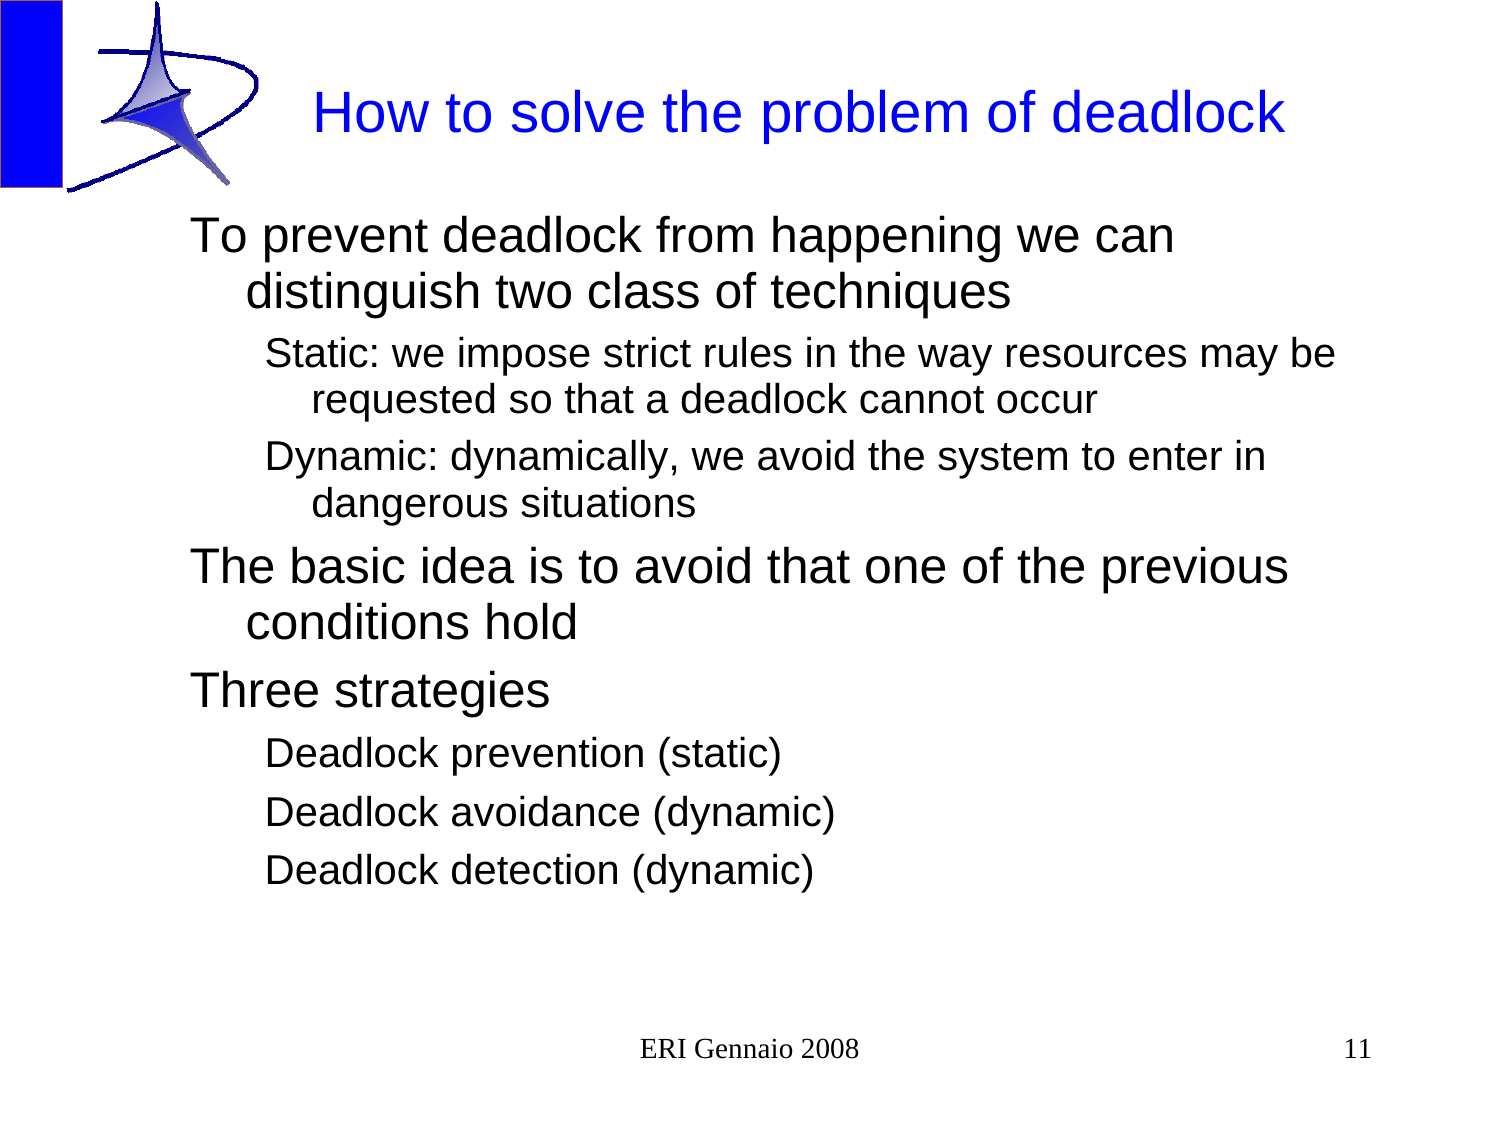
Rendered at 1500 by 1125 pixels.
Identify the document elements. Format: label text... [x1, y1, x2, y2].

picture [62, 0, 263, 197]
title How to solve the problem of deadlock [174, 61, 1425, 164]
list To prevent deadlock from happening we can distinguish two class of techniques Static: we impose strict rules in the way resources may be requested so that a deadlock cannot occur Dynamic: dynamically, we avoid the system to enter in dangerous situations The basic idea is to avoid that one of the previous conditions hold Three strategies Deadlock prevention (static)‏ Deadlock avoidance (dynamic)‏ Deadlock detection (dynamic)‏ [174, 199, 1425, 963]
